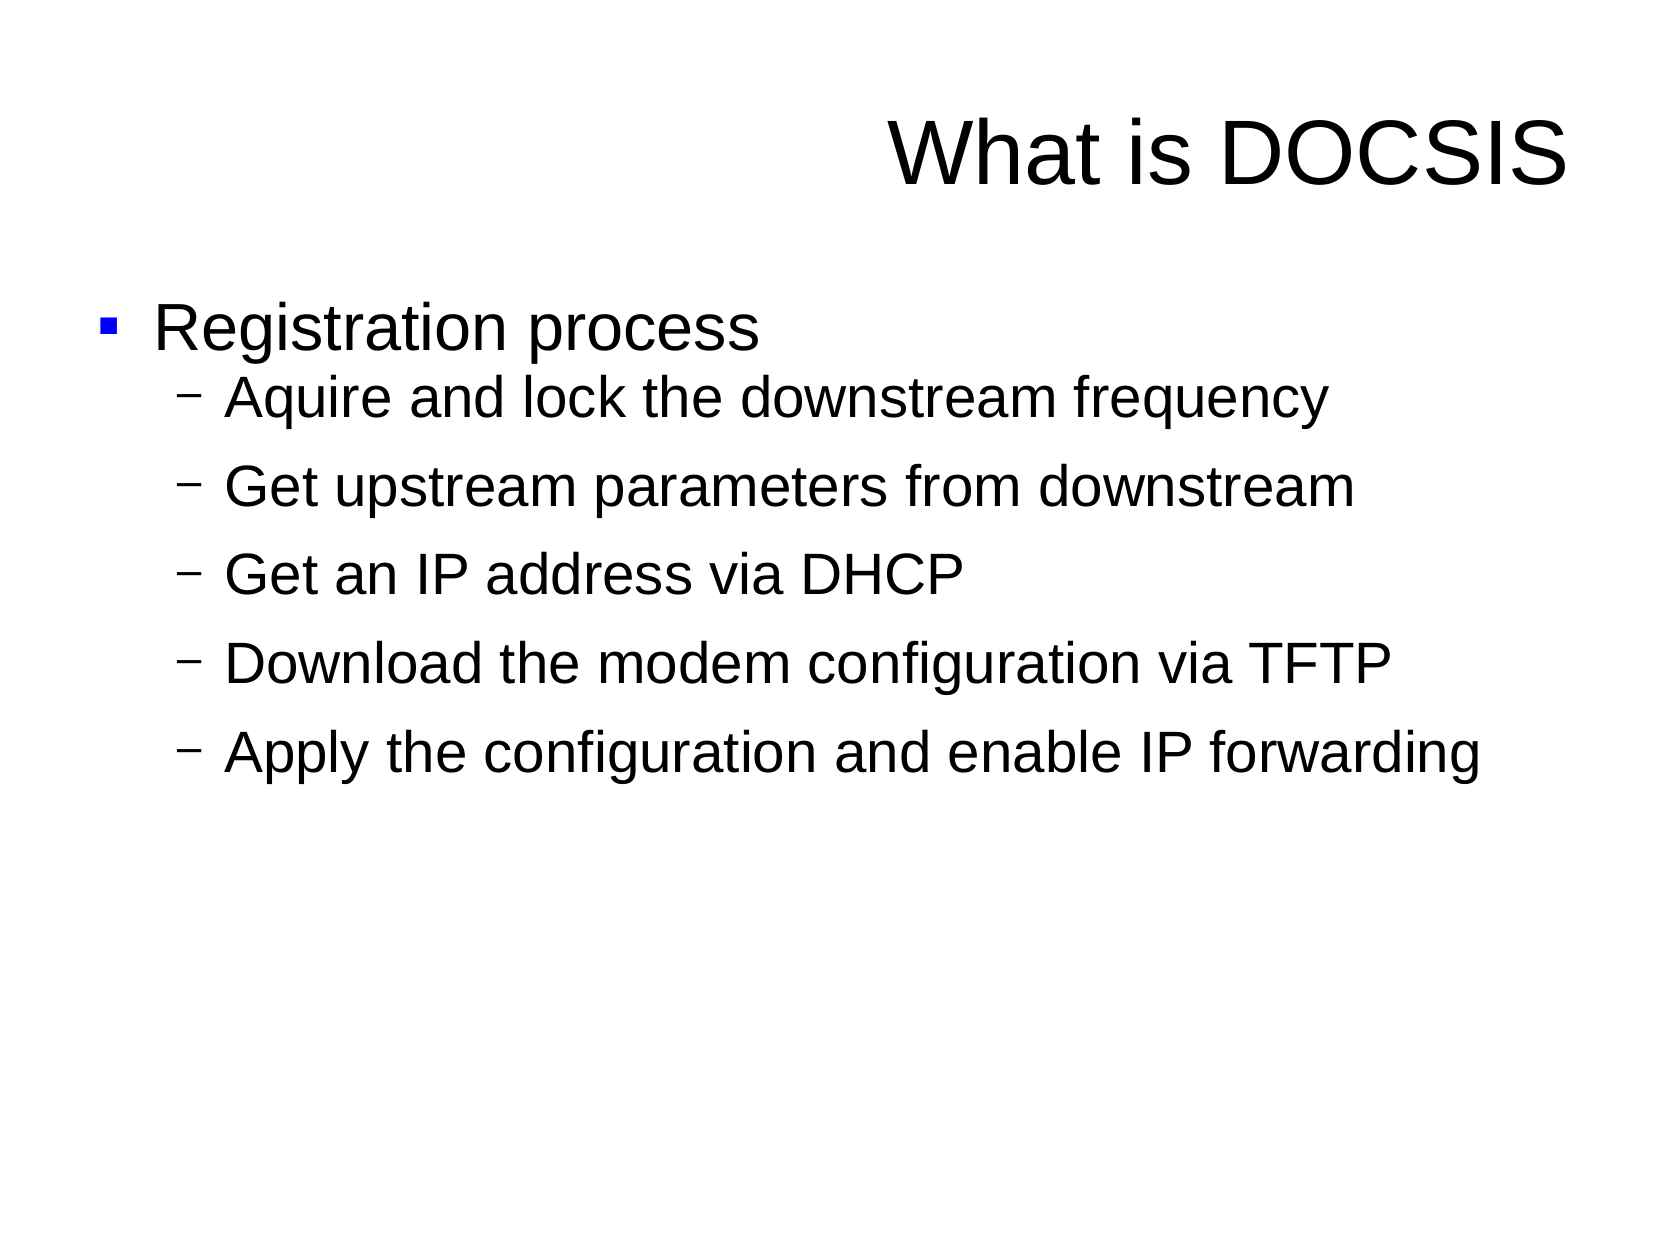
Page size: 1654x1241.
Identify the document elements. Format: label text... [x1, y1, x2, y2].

list Registration process Aquire and lock the downstream frequency Get upstream parameters from downstream Get an IP address via DHCP Download the modem configuration via TFTP Apply the configuration and enable IP forwarding [82, 290, 1571, 1109]
title What is DOCSIS [82, 49, 1571, 257]
